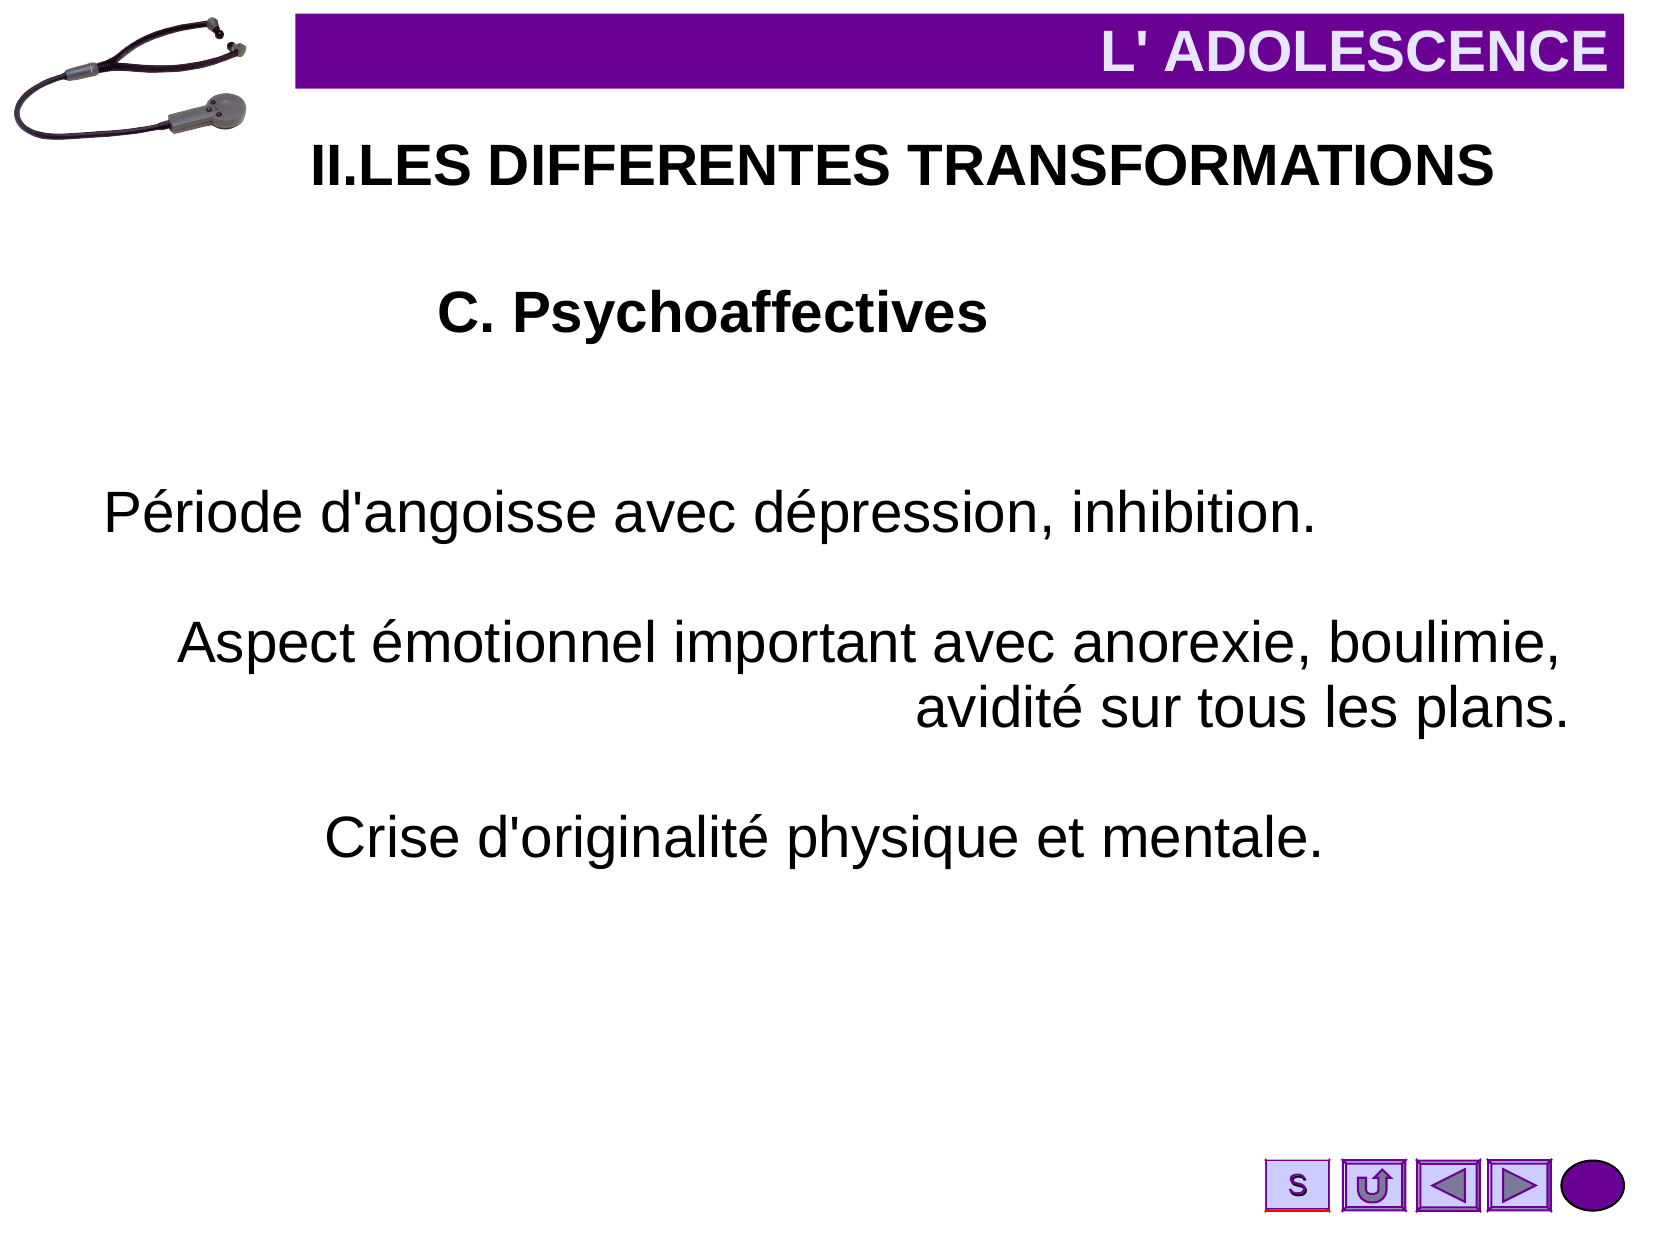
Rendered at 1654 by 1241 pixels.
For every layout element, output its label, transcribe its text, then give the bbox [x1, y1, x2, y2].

text_box [1561, 1160, 1625, 1211]
text_box Période d'angoisse avec dépression, inhibition. Aspect émotionnel important avec anorexie, boulimie, avidité sur tous les plans. Crise d'originalité physique et mentale. [88, 472, 1595, 876]
text_box C. Psychoaffectives [422, 272, 1005, 353]
picture [8, 8, 260, 153]
text_box L' ADOLESCENCE [295, 13, 1625, 89]
text_box II.LES DIFFERENTES TRANSFORMATIONS [295, 125, 1510, 207]
